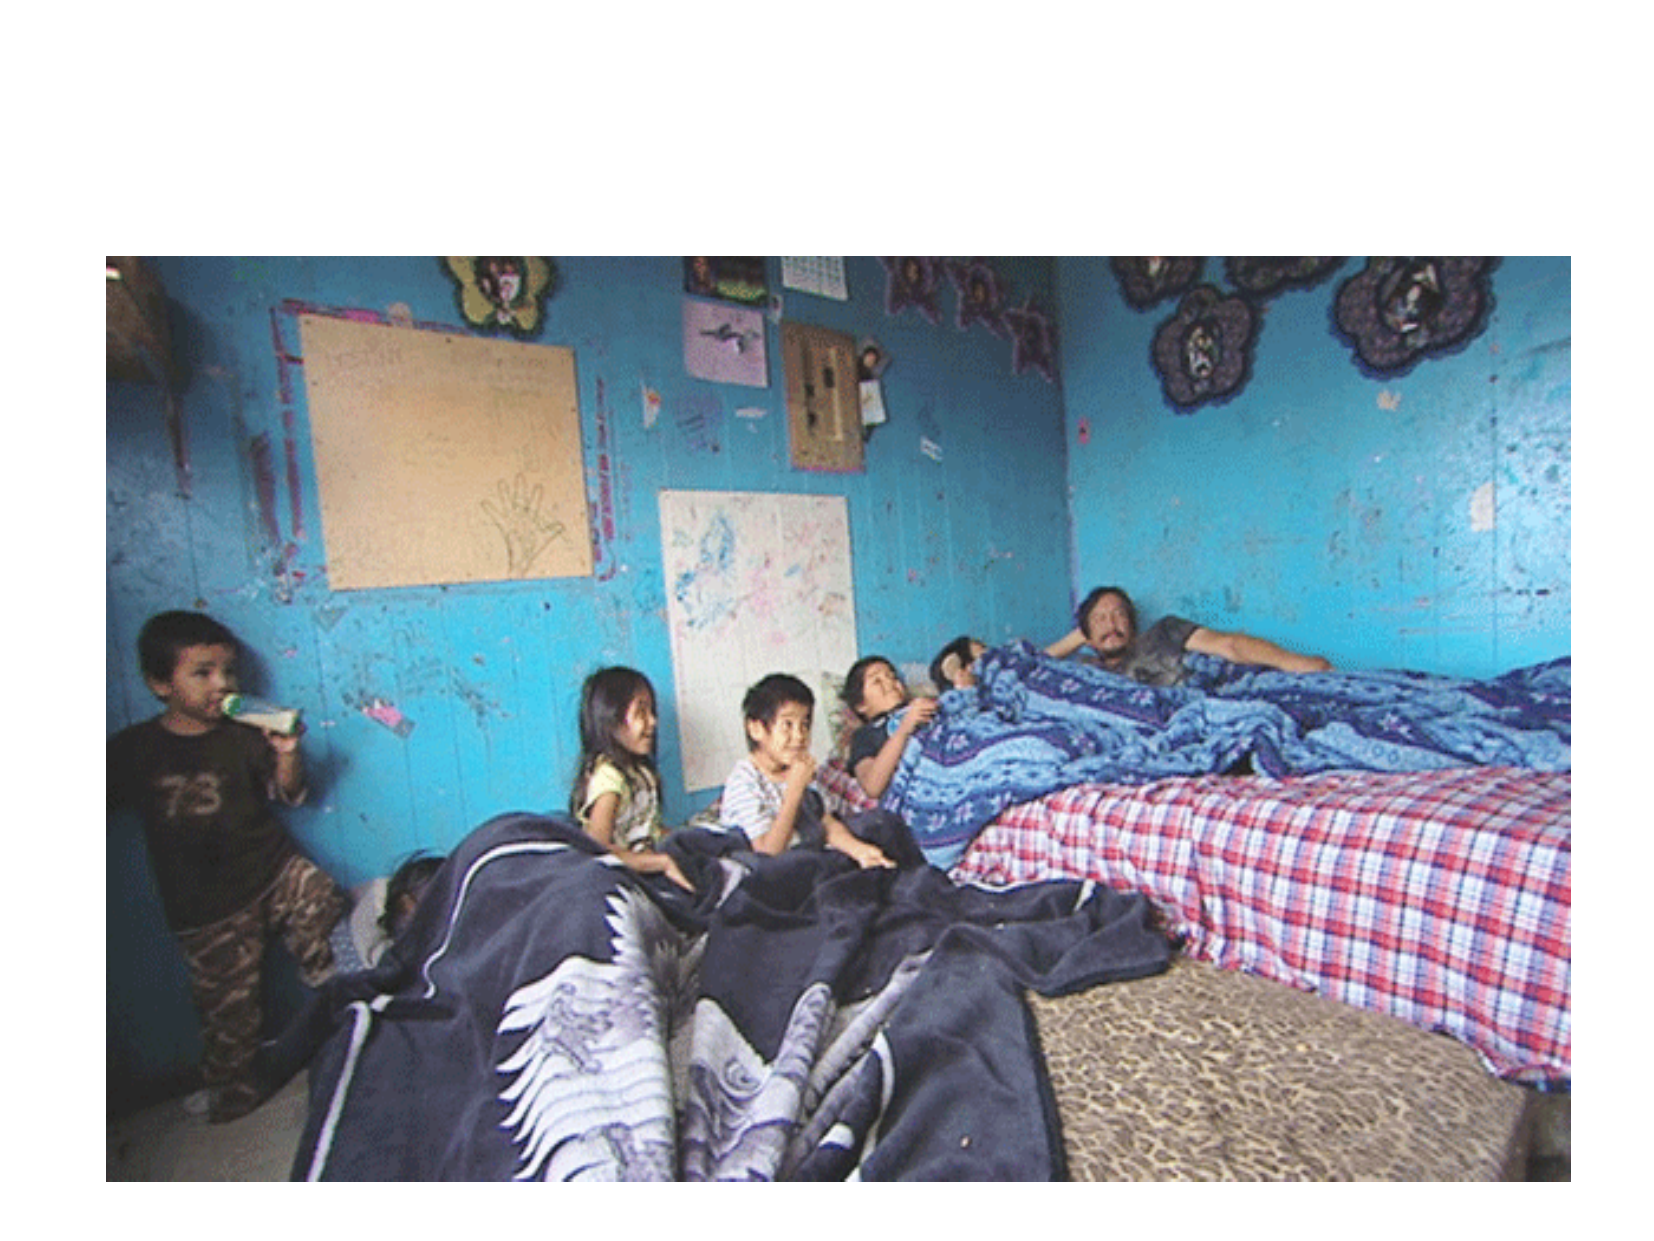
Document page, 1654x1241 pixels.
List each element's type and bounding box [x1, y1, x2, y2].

picture [106, 256, 1571, 1182]
